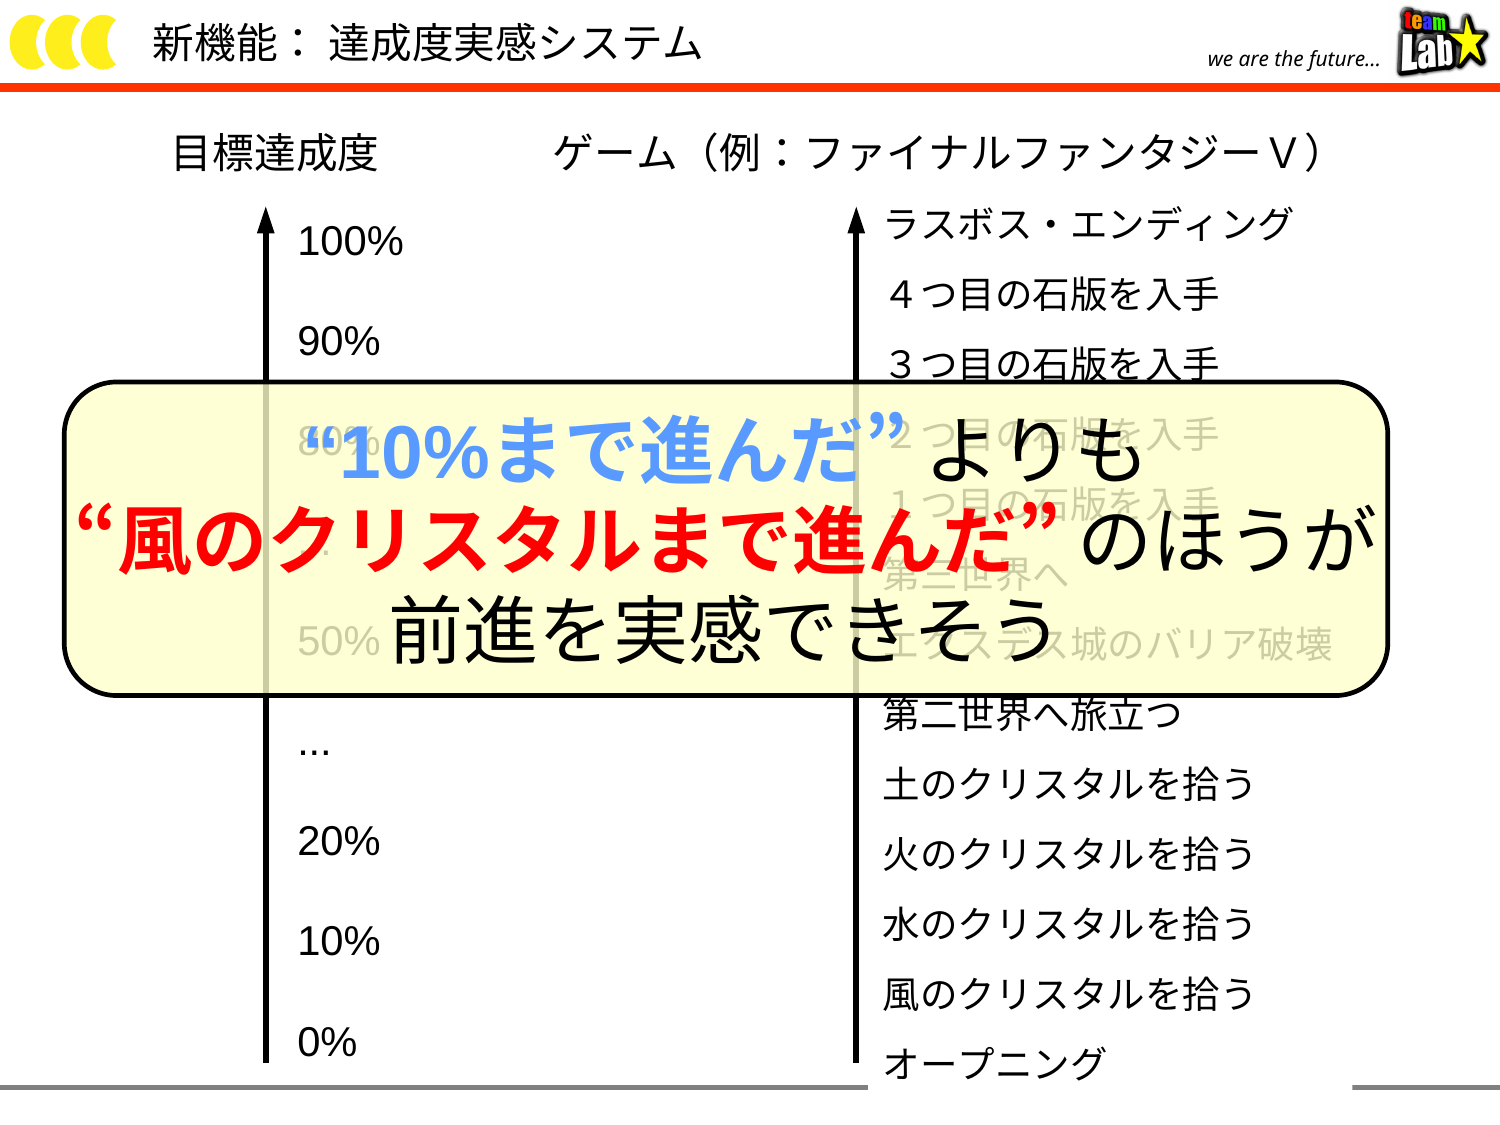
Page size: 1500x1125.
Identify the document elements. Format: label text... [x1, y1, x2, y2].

picture [1386, 0, 1499, 83]
text_box 100% 90% 80% ... 50% ... 20% 10% 0% [282, 696, 514, 1073]
title 新機能： 達成度実感システム [137, 9, 925, 75]
text_box 目標達成度 [155, 118, 395, 185]
text_box ゲーム（例：ファイナルファンタジーＶ） [537, 118, 1361, 185]
text_box ラスボス・エンディング ４つ目の石版を入手 ３つ目の石版を入手 ２つ目の石版を入手 １つ目の石版を入手 第三世界へ エクスデス城のバリア破壊 第二世界へ旅立つ 土のクリスタルを拾う 火のクリスタルを拾う 水のクリスタルを拾う 風のクリスタルを拾う オープニング [868, 193, 1353, 384]
text_box ラスボス・エンディング ４つ目の石版を入手 ３つ目の石版を入手 ２つ目の石版を入手 １つ目の石版を入手 第三世界へ エクスデス城のバリア破壊 第二世界へ旅立つ 土のクリスタルを拾う 火のクリスタルを拾う 水のクリスタルを拾う 風のクリスタルを拾う オープニング [868, 693, 1353, 1094]
text_box “10%まで進んだ” よりも “風のクリスタルまで進んだ” のほうが 前進を実感できそう [64, 381, 1388, 696]
text_box 100% 90% 80% ... 50% ... 20% 10% 0% [282, 206, 514, 381]
